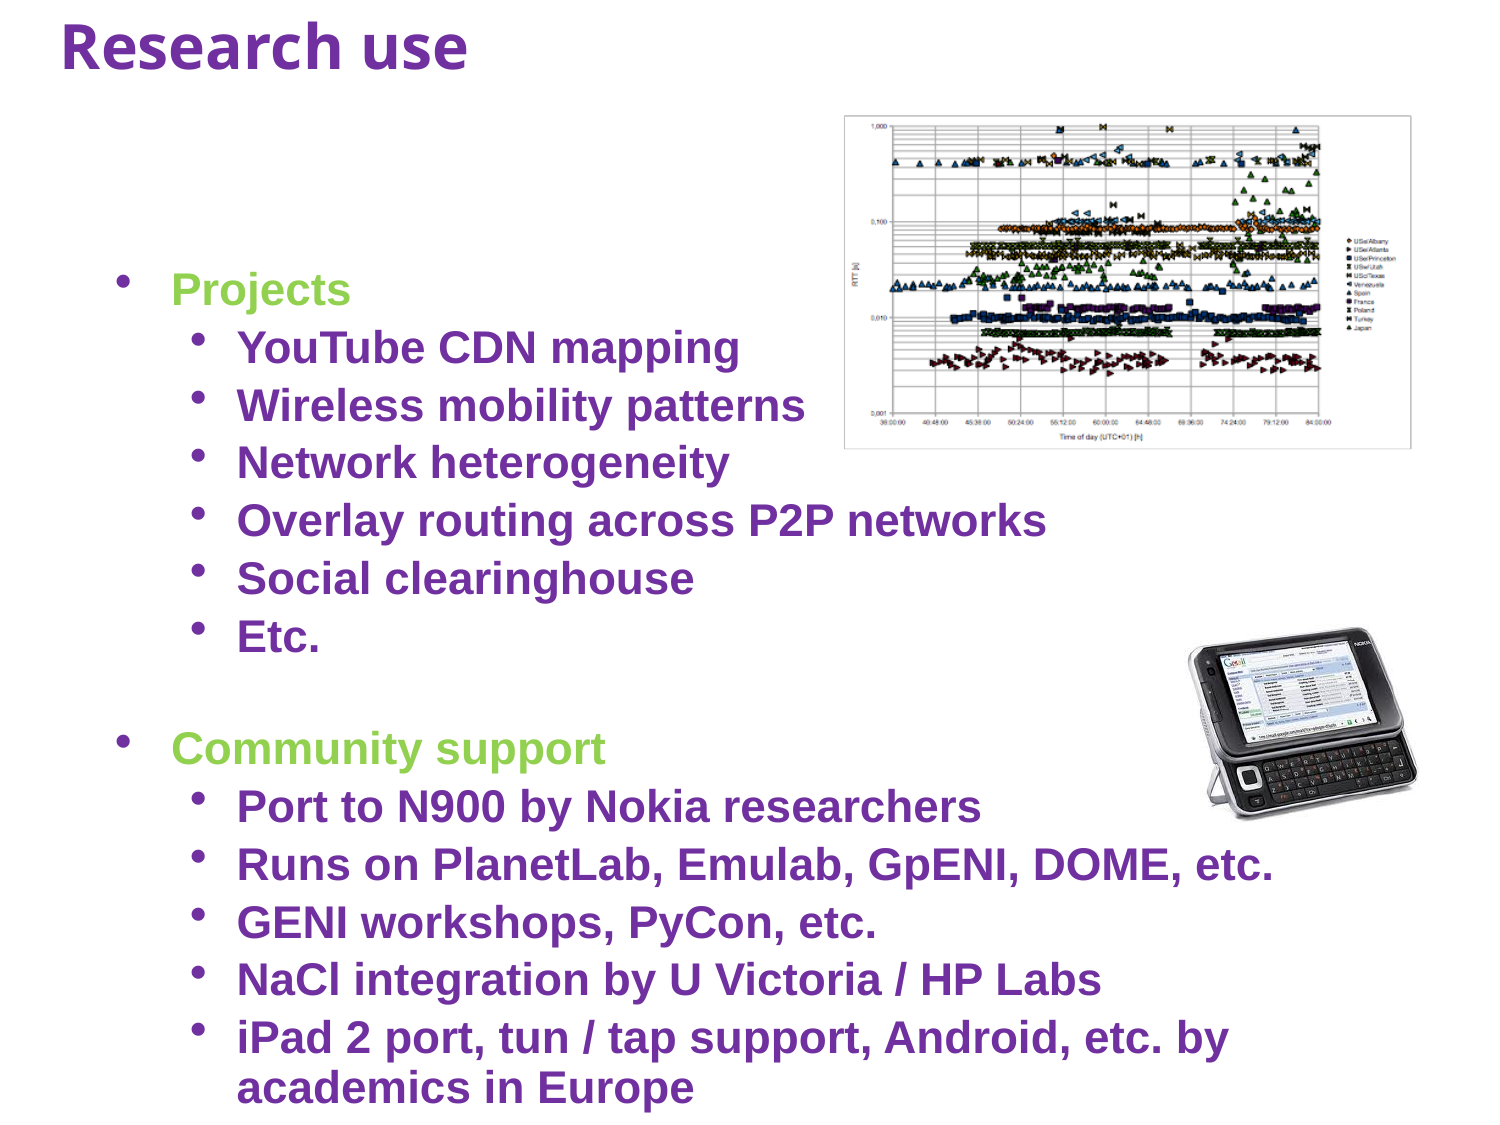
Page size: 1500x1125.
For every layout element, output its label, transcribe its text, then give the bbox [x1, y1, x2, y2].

title Research use [45, 0, 1321, 188]
picture [825, 99, 1413, 455]
picture [1184, 624, 1420, 823]
list Projects YouTube CDN mapping Wireless mobility patterns Network heterogeneity Overlay routing across P2P networks Social clearinghouse Etc. Community support Port to N900 by Nokia researchers Runs on PlanetLab, Emulab, GpENI, DOME, etc. GENI workshops, PyCon, etc. NaCl integration by U Victoria / HP Labs iPad 2 port, tun / tap support, Android, etc. by academics in Europe [99, 258, 1375, 1088]
